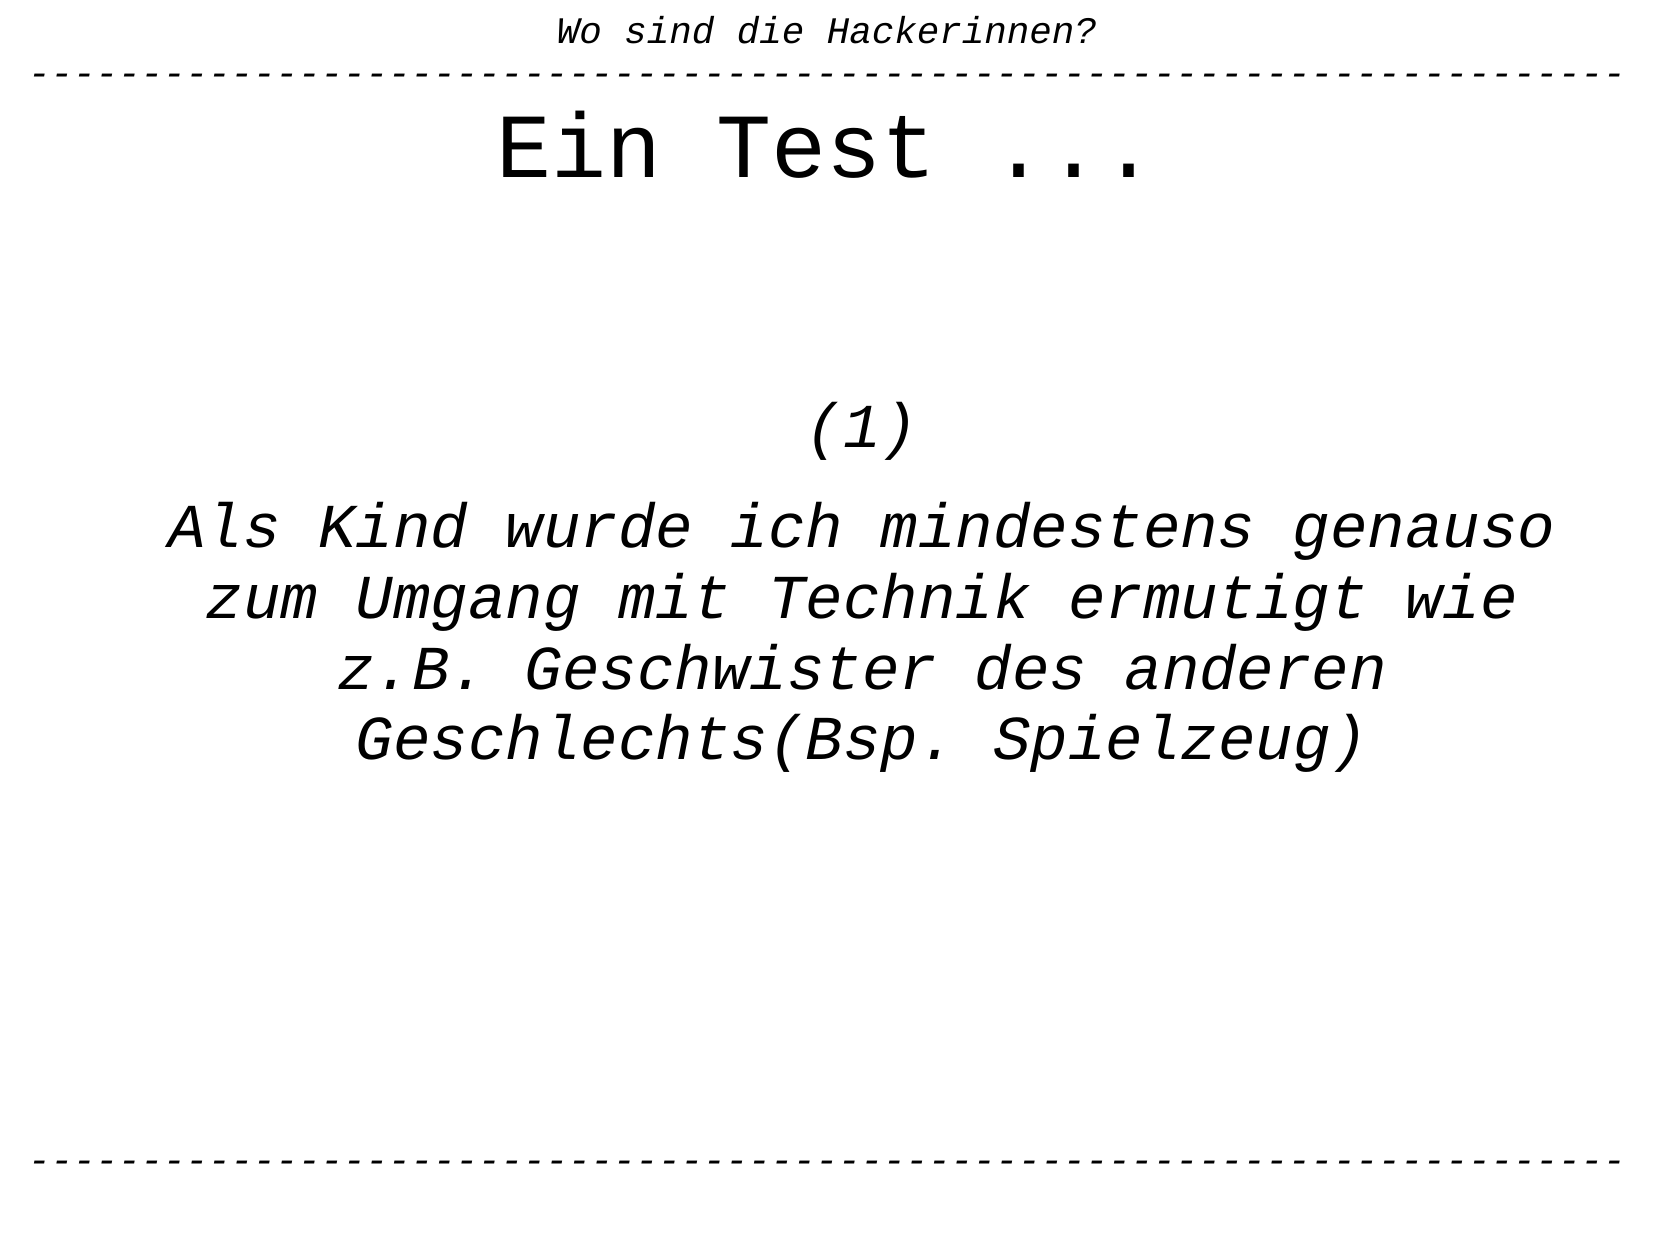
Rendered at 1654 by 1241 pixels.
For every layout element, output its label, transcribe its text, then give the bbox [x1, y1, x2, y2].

title Ein Test ... [82, 98, 1571, 257]
title Wo sind die Hackerinnen? ----------------------------------------------------------------------- [0, 12, 1654, 98]
title ----------------------------------------------------------------------- [0, 1098, 1654, 1184]
list (1) Als Kind wurde ich mindestens genauso zum Umgang mit Technik ermutigt wie z.B. Geschwister des anderen Geschlechts(Bsp. Spielzeug) [82, 290, 1571, 1098]
